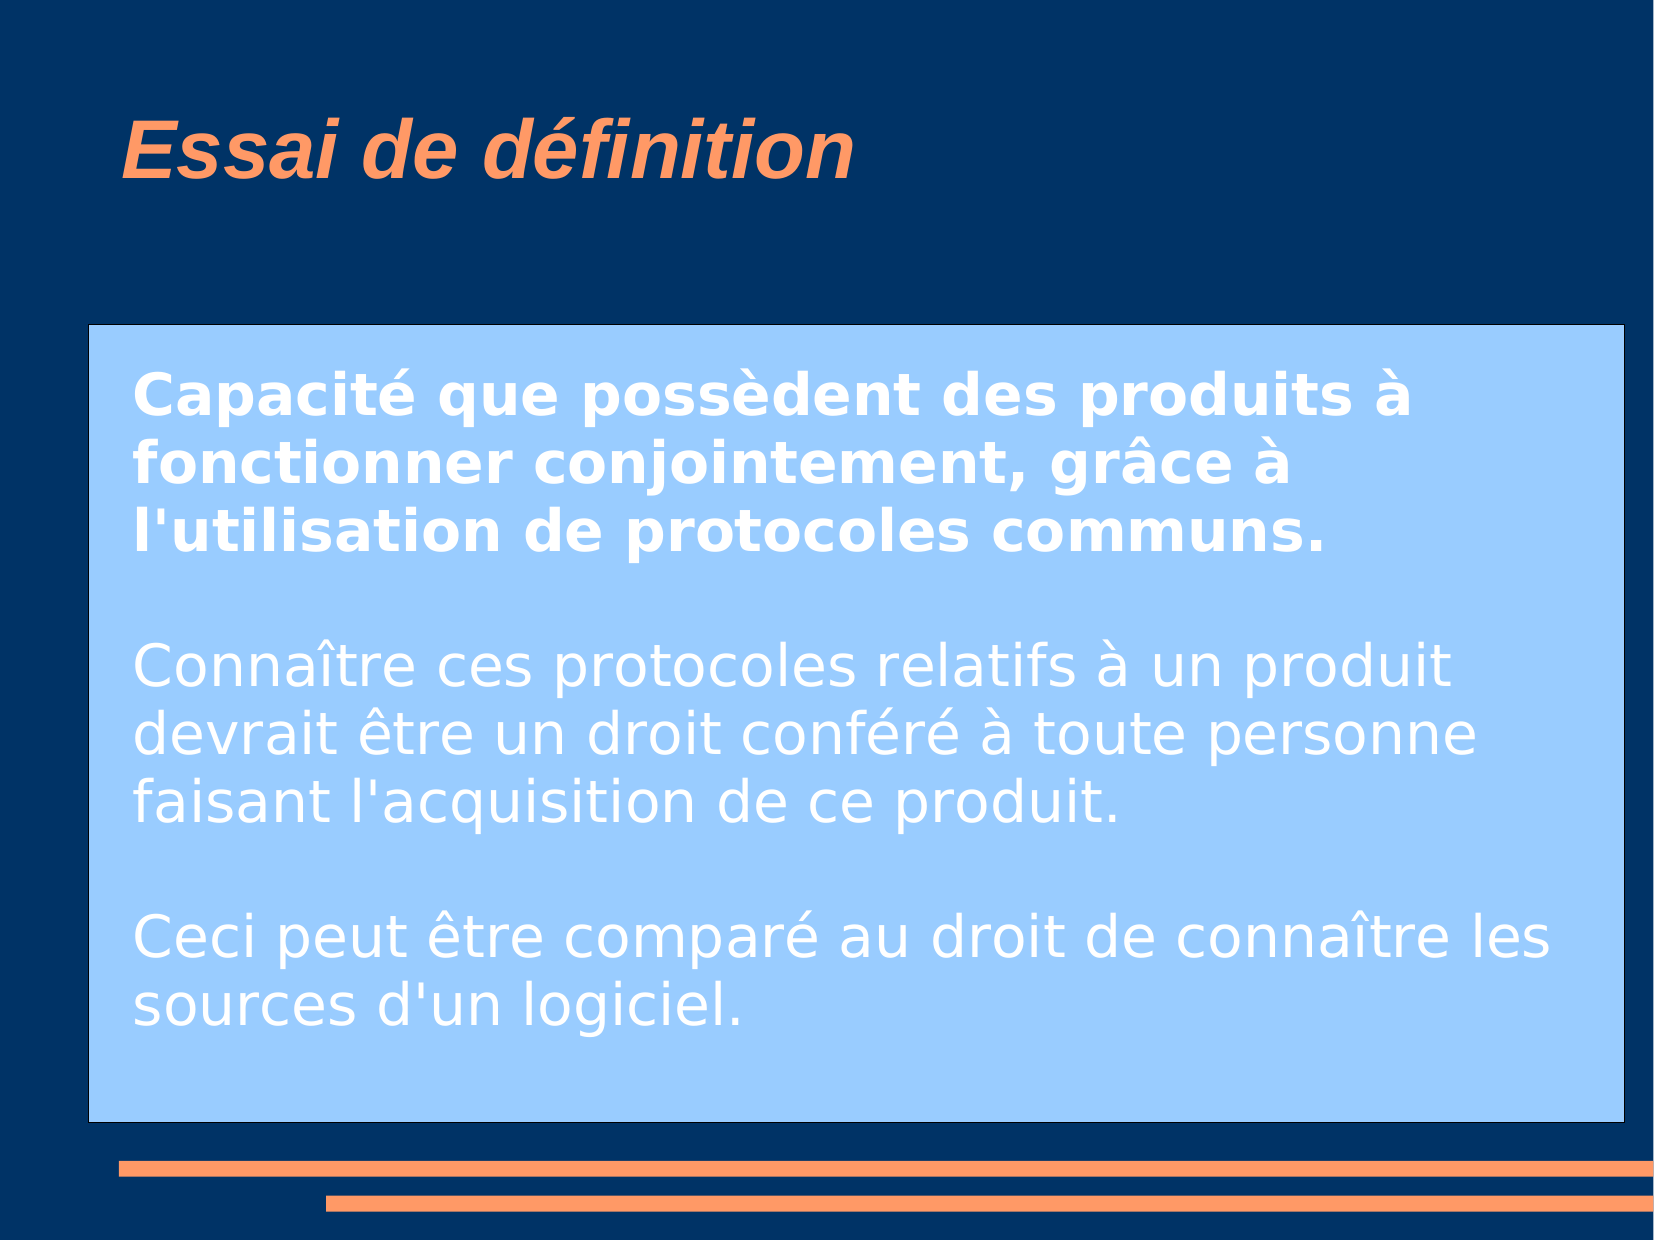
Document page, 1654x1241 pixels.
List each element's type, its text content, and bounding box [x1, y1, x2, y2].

text_box Capacité que possèdent des produits à fonctionner conjointement, grâce à l'utilisation de protocoles communs. Connaître ces protocoles relatifs à un produit devrait être un droit conféré à toute personne faisant l'acquisition de ce produit. Ceci peut être comparé au droit de connaître les sources d'un logiciel. [118, 354, 1595, 1123]
text_box [88, 324, 1625, 1123]
title Essai de définition [121, 46, 1534, 254]
